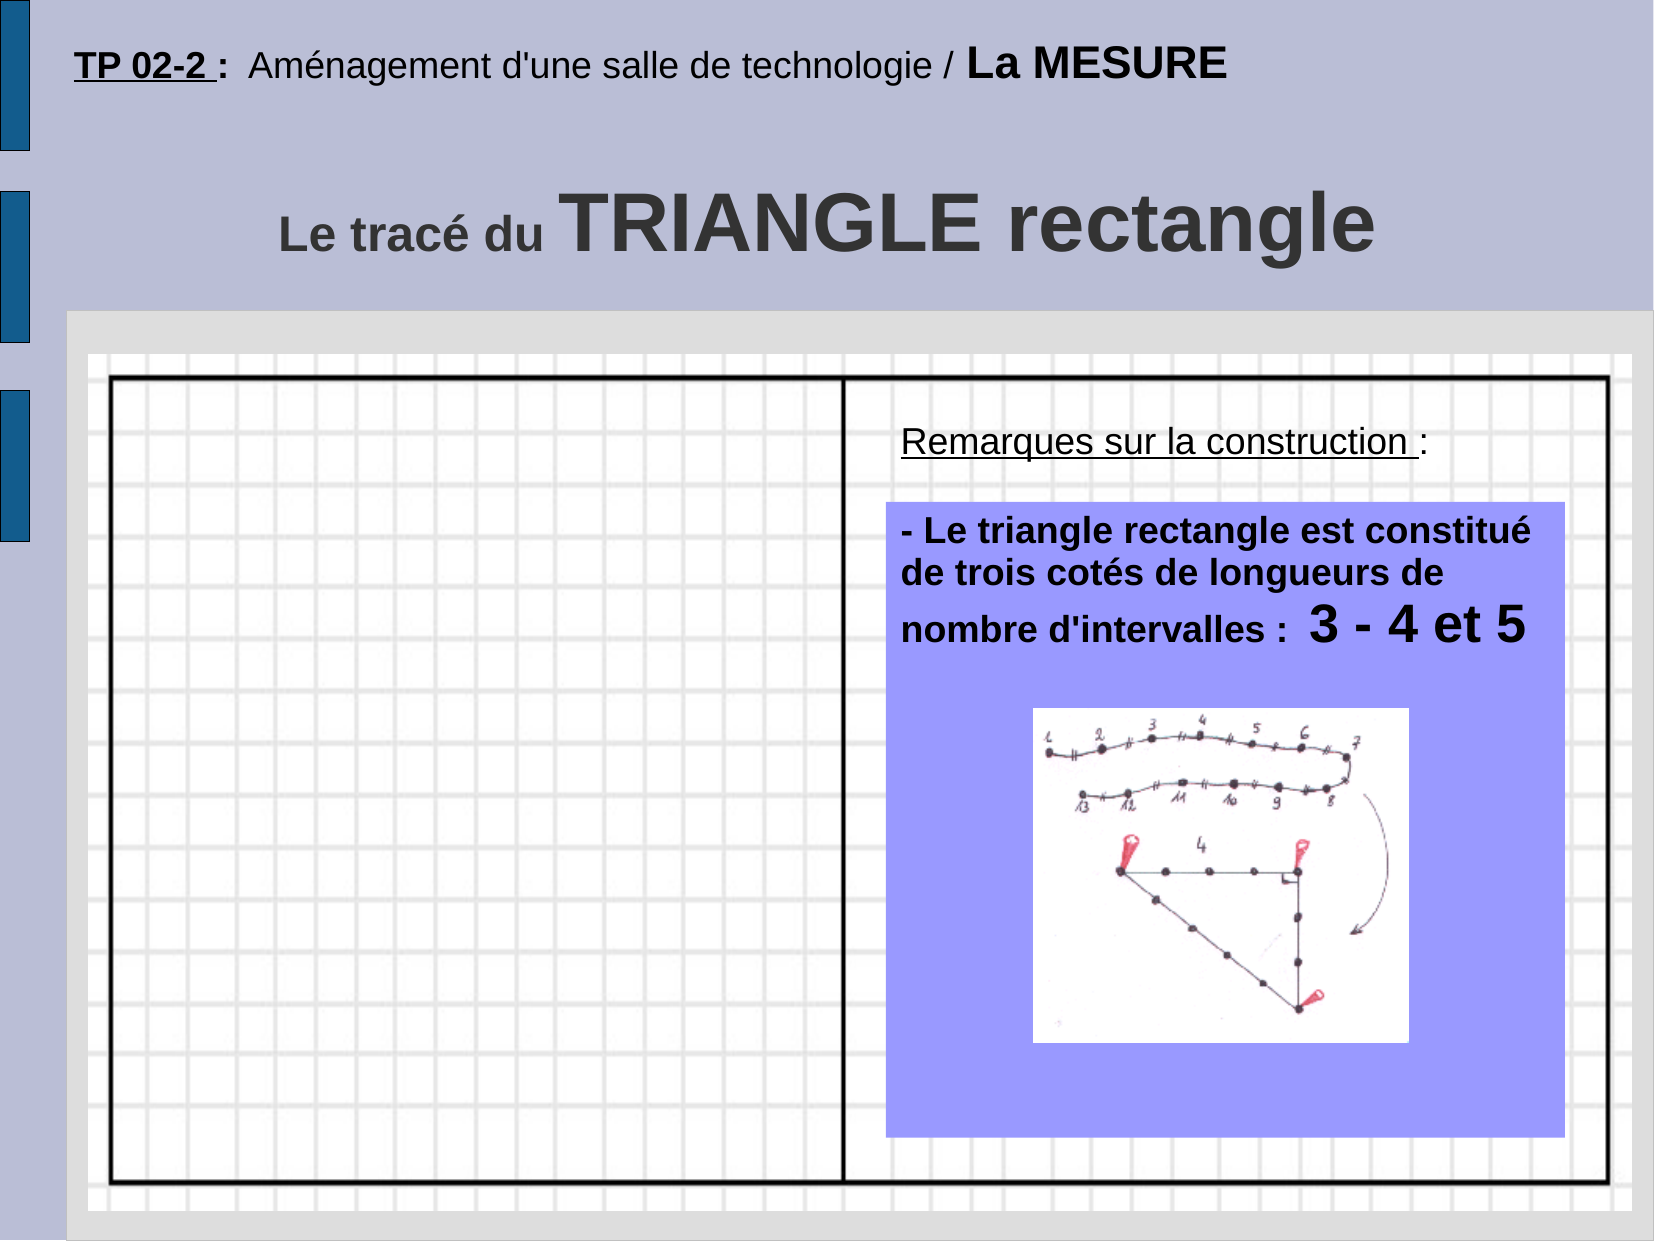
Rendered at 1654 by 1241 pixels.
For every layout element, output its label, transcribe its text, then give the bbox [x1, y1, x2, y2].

picture [88, 354, 1632, 1211]
text_box Remarques sur la construction : [885, 413, 1506, 471]
title Le tracé du TRIANGLE rectangle [121, 147, 1534, 299]
text_box - Le triangle rectangle est constitué de trois cotés de longueurs de nombre d'intervalles : 3 - 4 et 5 [885, 501, 1565, 1138]
text_box TP 02-2 : Aménagement d'une salle de technologie / La MESURE [59, 29, 1244, 97]
